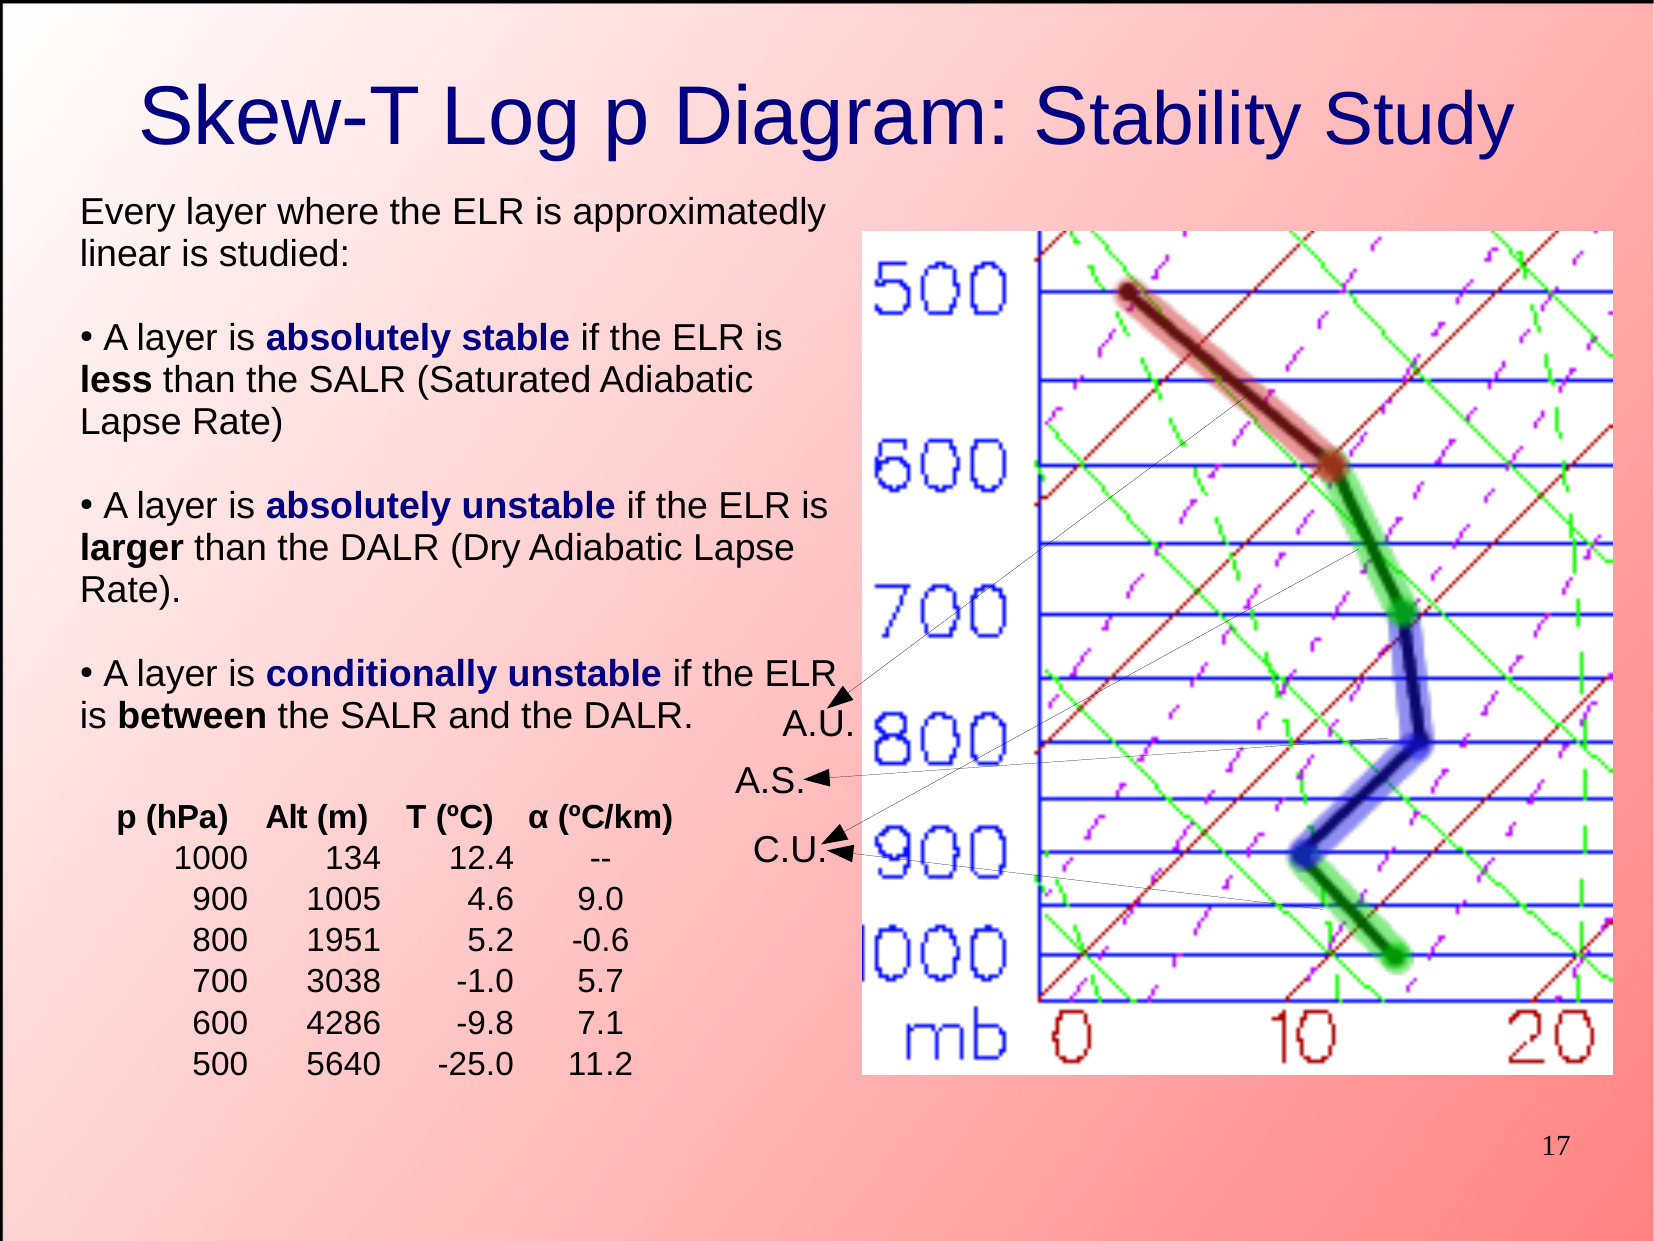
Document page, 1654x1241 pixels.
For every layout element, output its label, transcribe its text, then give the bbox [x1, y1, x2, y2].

picture [0, 0, 1654, 1241]
text_box A.U. [767, 695, 871, 753]
text_box Every layer where the ELR is approximatedly linear is studied: A layer is absolutely stable if the ELR is less than the SALR (Saturated Adiabatic Lapse Rate) A layer is absolutely unstable if the ELR is larger than the DALR (Dry Adiabatic Lapse Rate). A layer is conditionally unstable if the ELR is between the SALR and the DALR. [64, 183, 869, 744]
text_box C.U. [738, 820, 843, 878]
title Skew-T Log p Diagram: Stability Study [20, 41, 1633, 190]
text_box A.S. [720, 752, 821, 810]
chart [94, 795, 688, 1087]
